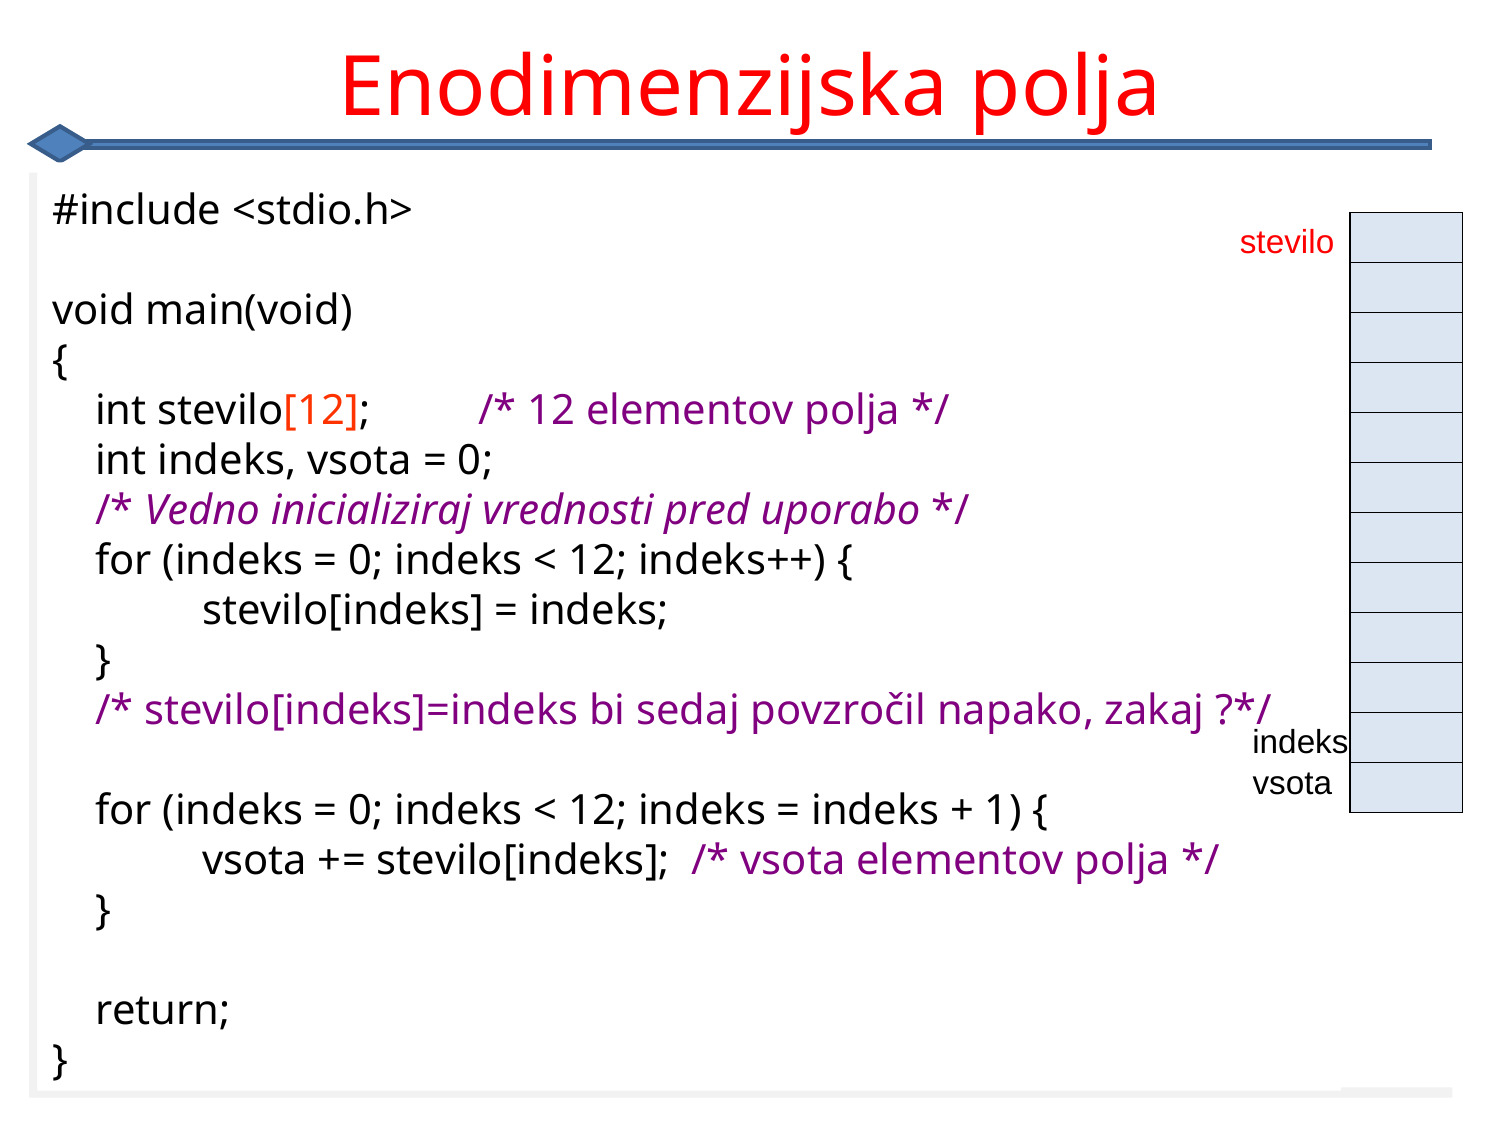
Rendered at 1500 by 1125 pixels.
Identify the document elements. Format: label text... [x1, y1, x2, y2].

text_box #include <stdio.h> void main(void) { int stevilo[12]; /* 12 elementov polja */ int indeks, vsota = 0; /* Vedno inicializiraj vrednosti pred uporabo */ for (indeks = 0; indeks < 12; indeks++) { stevilo[indeks] = indeks; } /* stevilo[indeks]=indeks bi sedaj povzročil napako, zakaj ?*/ for (indeks = 0; indeks < 12; indeks = indeks + 1) { vsota += stevilo[indeks]; /* vsota elementov polja */ } return; } [37, 174, 1342, 1091]
text_box indeks [1264, 737, 1272, 753]
text_box vsota [1237, 753, 1348, 810]
text_box indeks [1282, 737, 1291, 751]
text_box indeks [1237, 712, 1364, 768]
text_box stevilo [1225, 212, 1350, 268]
title Enodimenzijska polja [75, 23, 1426, 141]
text_box [29, 162, 1463, 1098]
